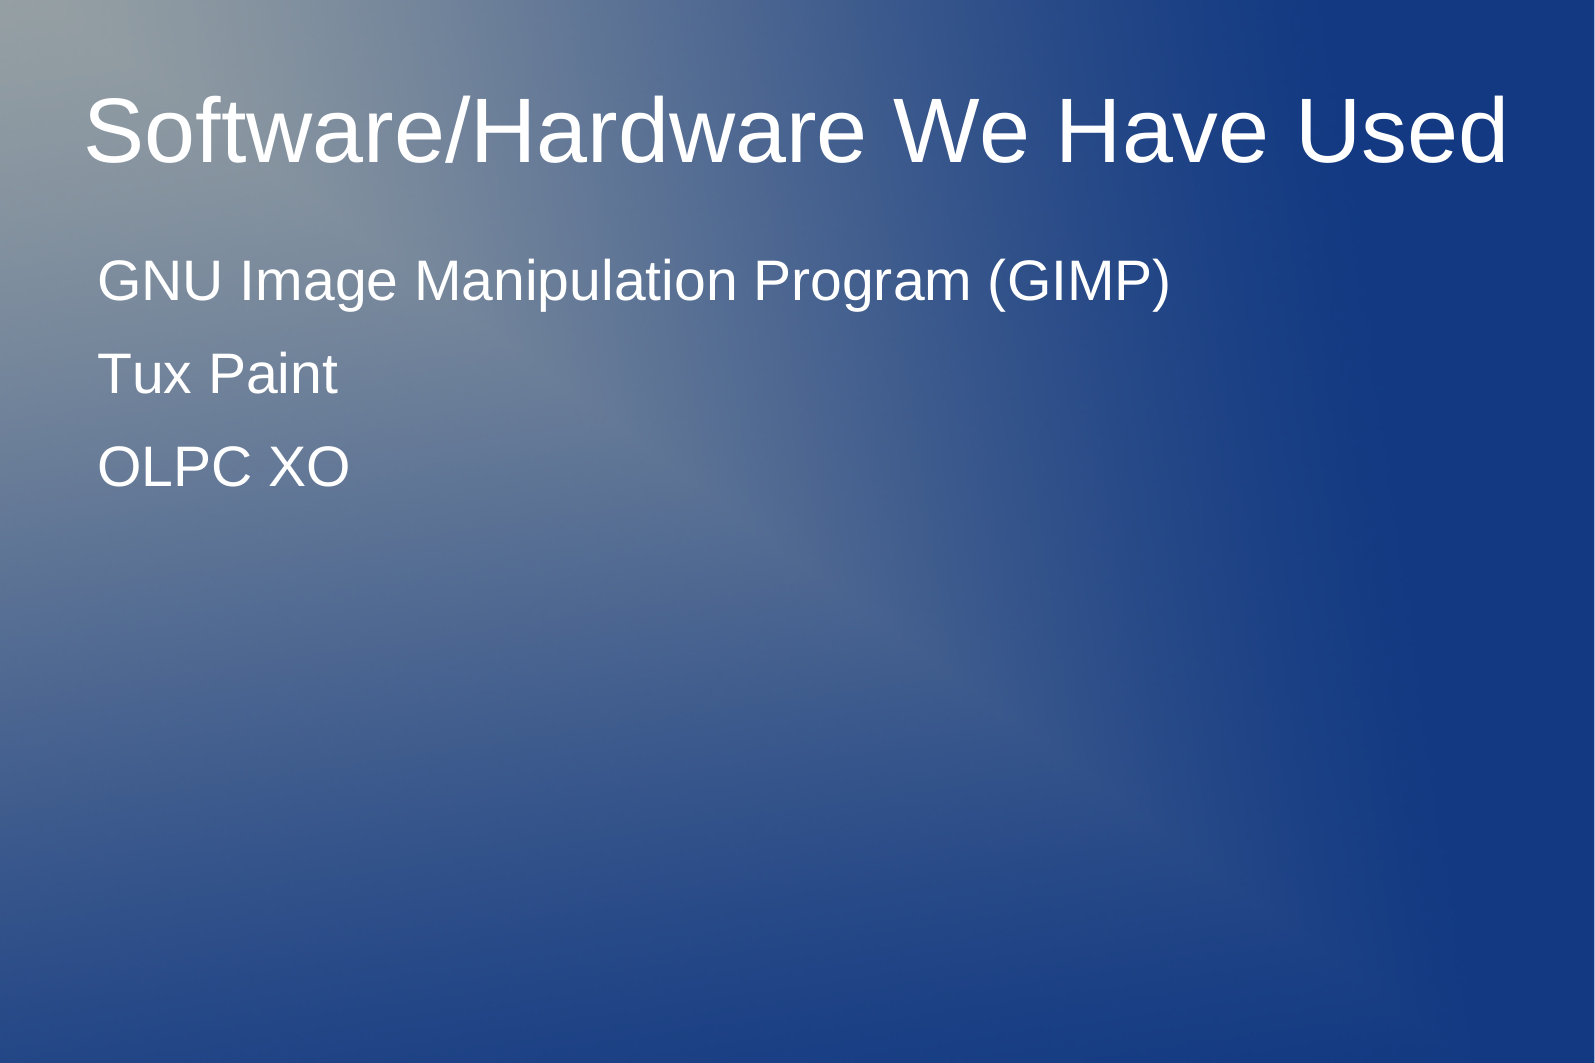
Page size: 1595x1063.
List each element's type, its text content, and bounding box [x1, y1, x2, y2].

list GNU Image Manipulation Program (GIMP) Tux Paint OLPC XO [79, 248, 1515, 951]
title Software/Hardware We Have Used [79, 42, 1515, 220]
picture [0, 0, 1595, 1063]
